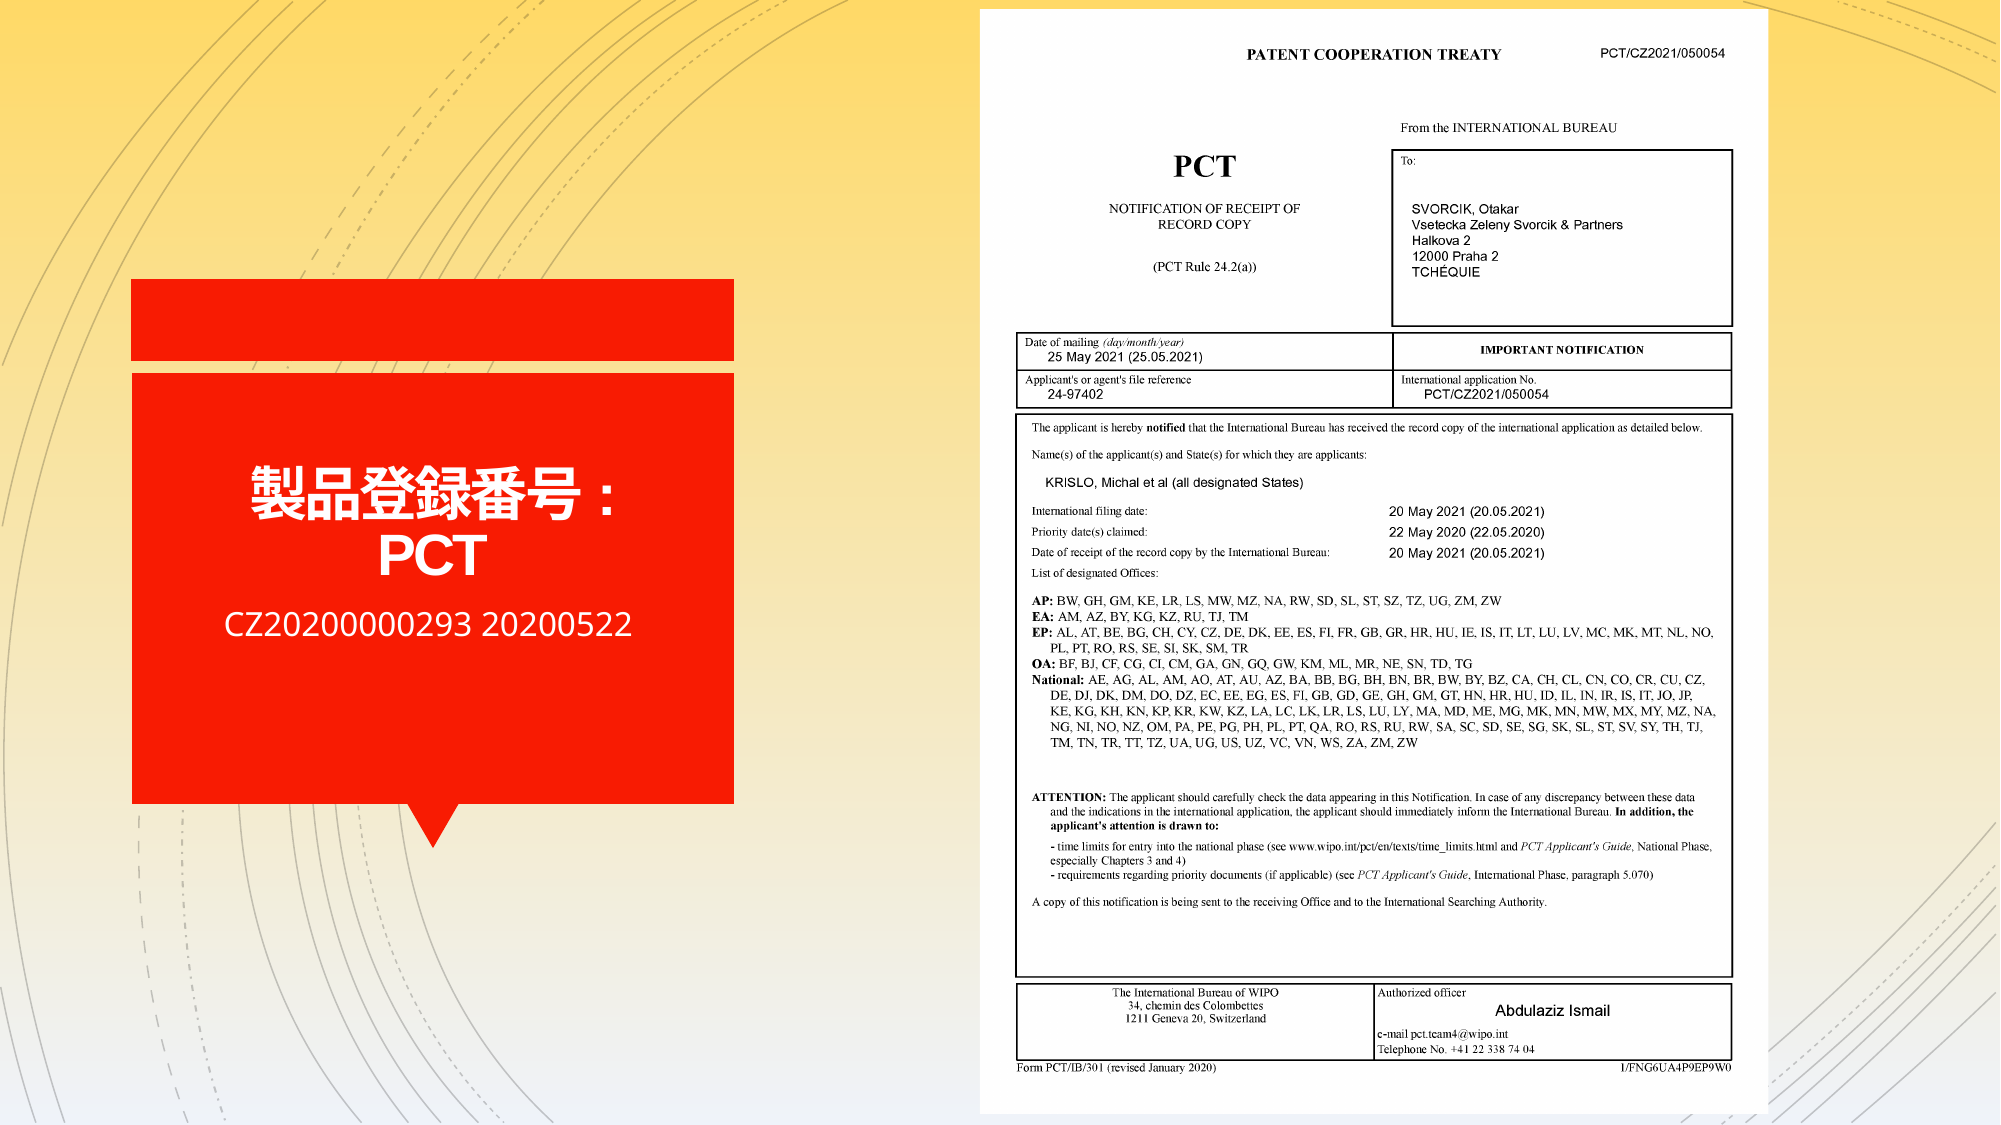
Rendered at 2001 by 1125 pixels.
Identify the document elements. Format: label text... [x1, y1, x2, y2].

title 製品登録番号: PCT [145, 386, 721, 587]
list CZ20200000293 20200522 [145, 587, 721, 788]
picture [979, 9, 1769, 1114]
